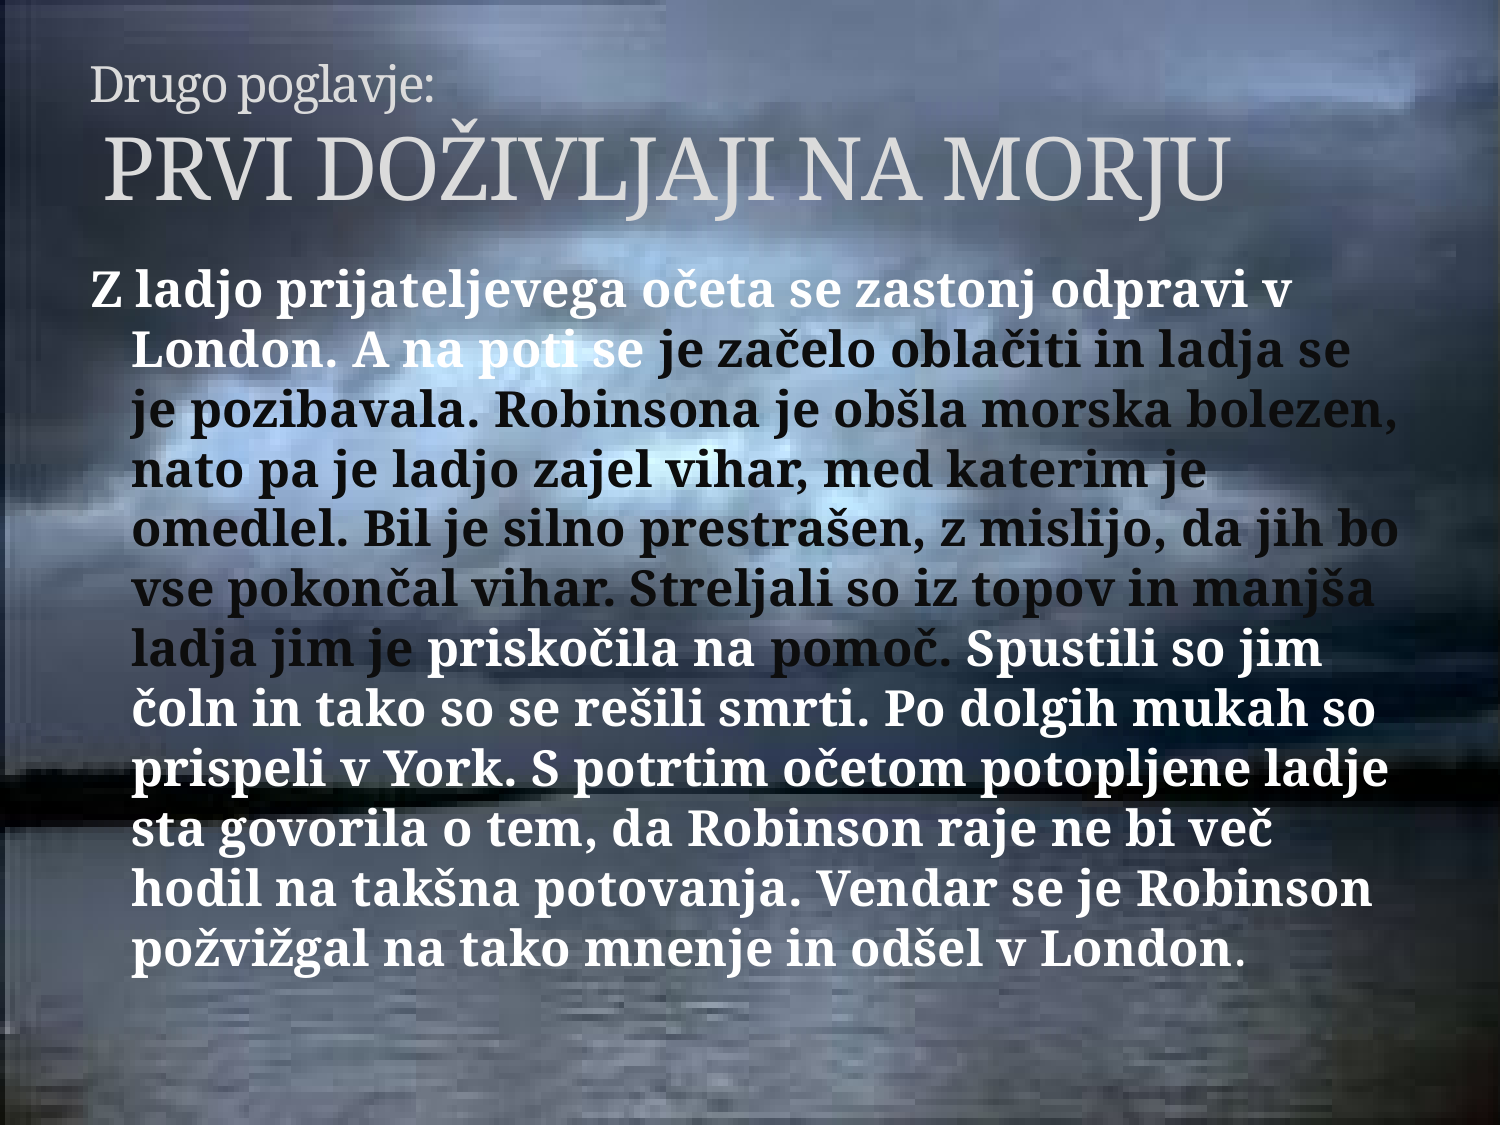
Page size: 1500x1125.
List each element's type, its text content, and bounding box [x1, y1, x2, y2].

list Z ladjo prijateljevega očeta se zastonj odpravi v London. A na poti se je začelo oblačiti in ladja se je pozibavala. Robinsona je obšla morska bolezen, nato pa je ladjo zajel vihar, med katerim je omedlel. Bil je silno prestrašen, z mislijo, da jih bo vse pokončal vihar. Streljali so iz topov in manjša ladja jim je priskočila na pomoč. Spustili so jim čoln in tako so se rešili smrti. Po dolgih mukah so prispeli v York. S potrtim očetom potopljene ladje sta govorila o tem, da Robinson raje ne bi več hodil na takšna potovanja. Vendar se je Robinson požvižgal na tako mnenje in odšel v London. [75, 249, 1425, 1000]
title Drugo poglavje: PRVI DOŽIVLJAJI NA MORJU [75, 24, 1425, 225]
picture [0, 0, 1500, 1125]
